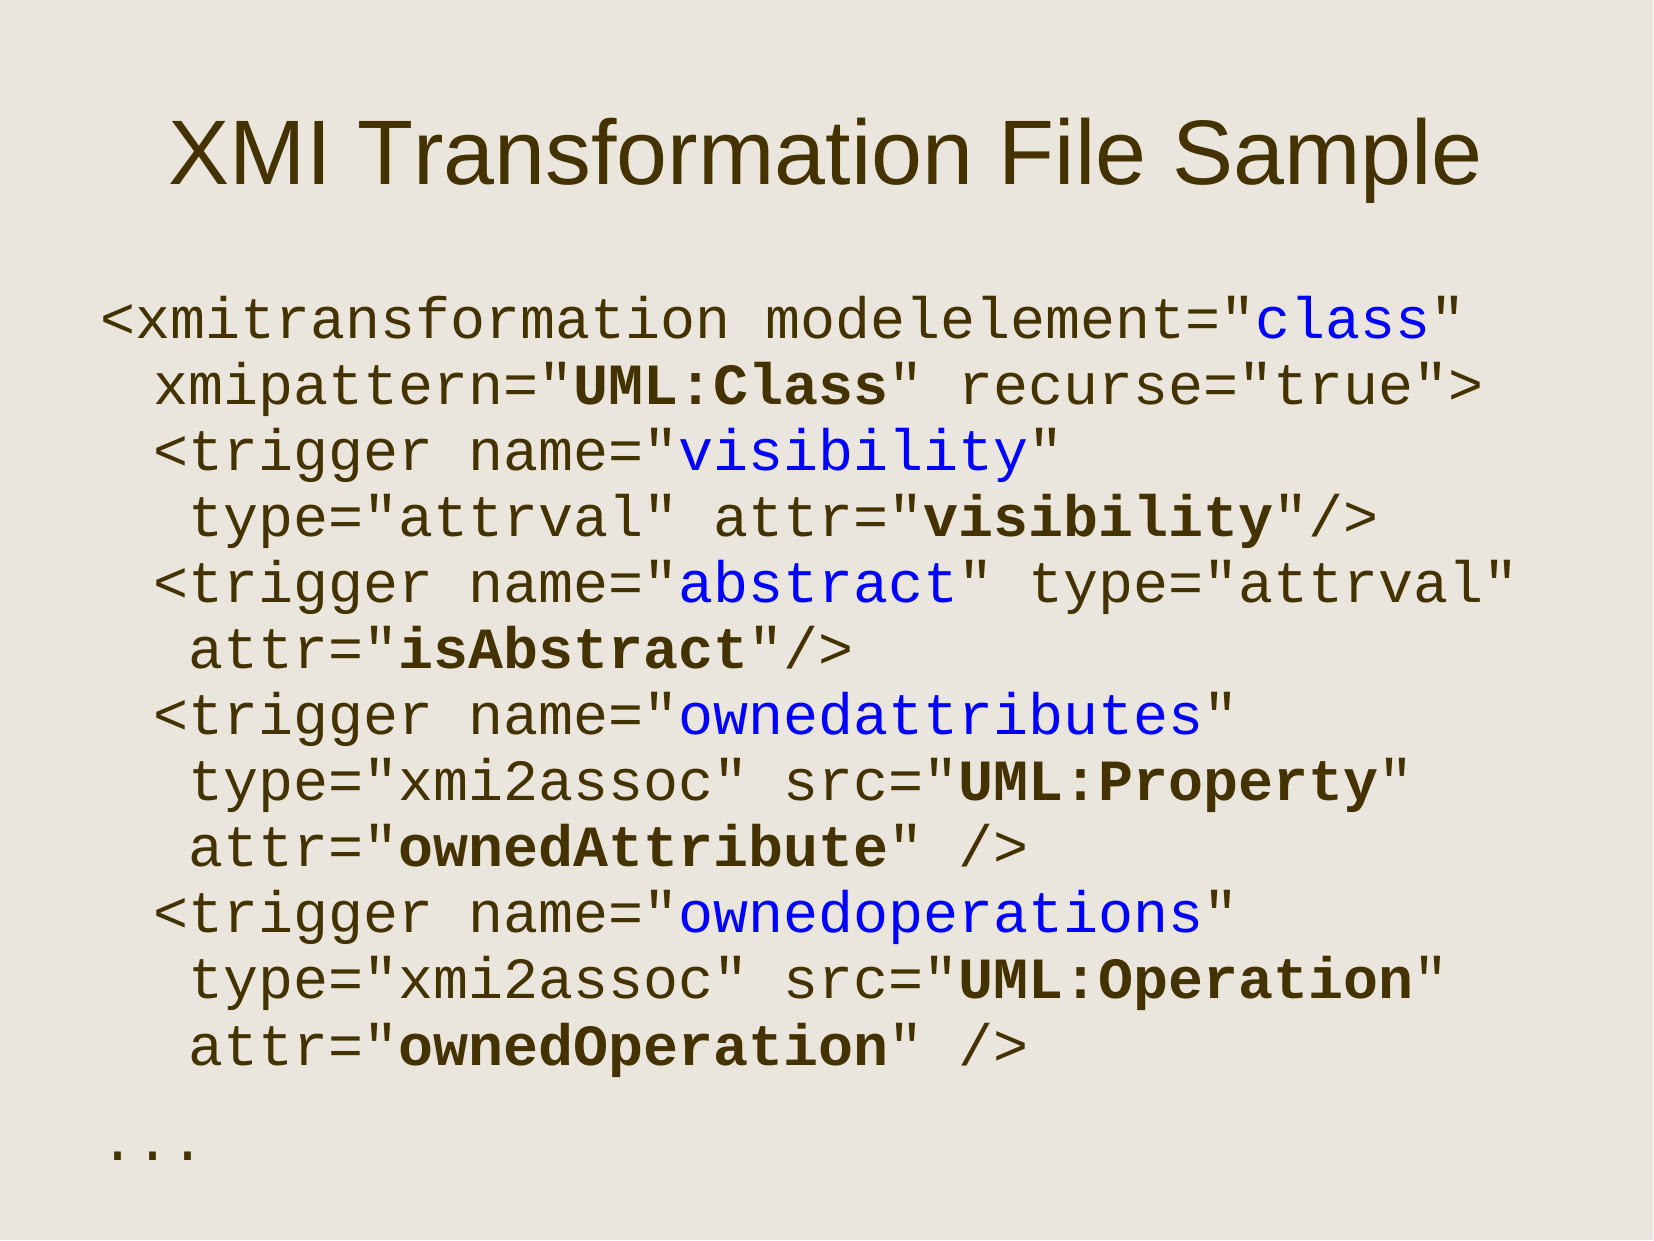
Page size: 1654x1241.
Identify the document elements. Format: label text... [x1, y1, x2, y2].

title XMI Transformation File Sample [82, 49, 1571, 257]
list <xmitransformation modelelement="class" xmipattern="UML:Class" recurse="true"> <trigger name="visibility" type="attrval" attr="visibility"/> <trigger name="abstract" type="attrval" attr="isAbstract"/> <trigger name="ownedattributes" type="xmi2assoc" src="UML:Property" attr="ownedAttribute" /> <trigger name="ownedoperations" type="xmi2assoc" src="UML:Operation" attr="ownedOperation" /> ... [82, 290, 1571, 1162]
